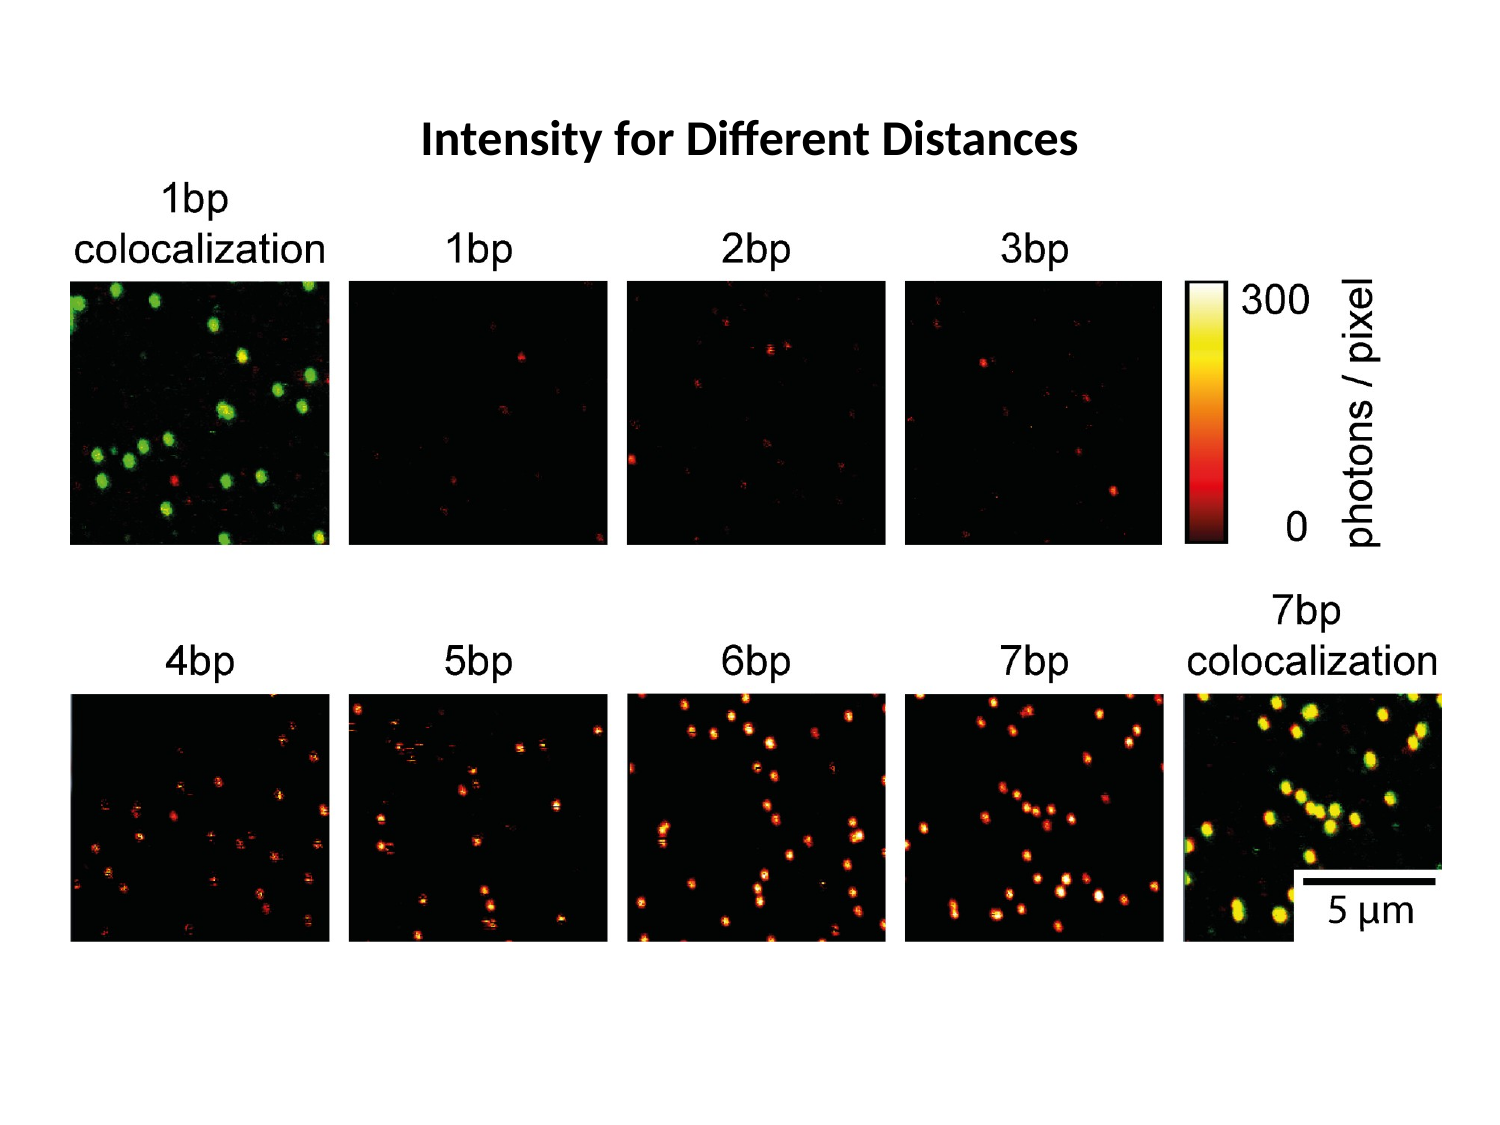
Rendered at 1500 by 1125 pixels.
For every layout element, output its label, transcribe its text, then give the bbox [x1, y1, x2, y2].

picture [70, 181, 1442, 942]
title Intensity for Different Distances [418, 103, 1082, 168]
